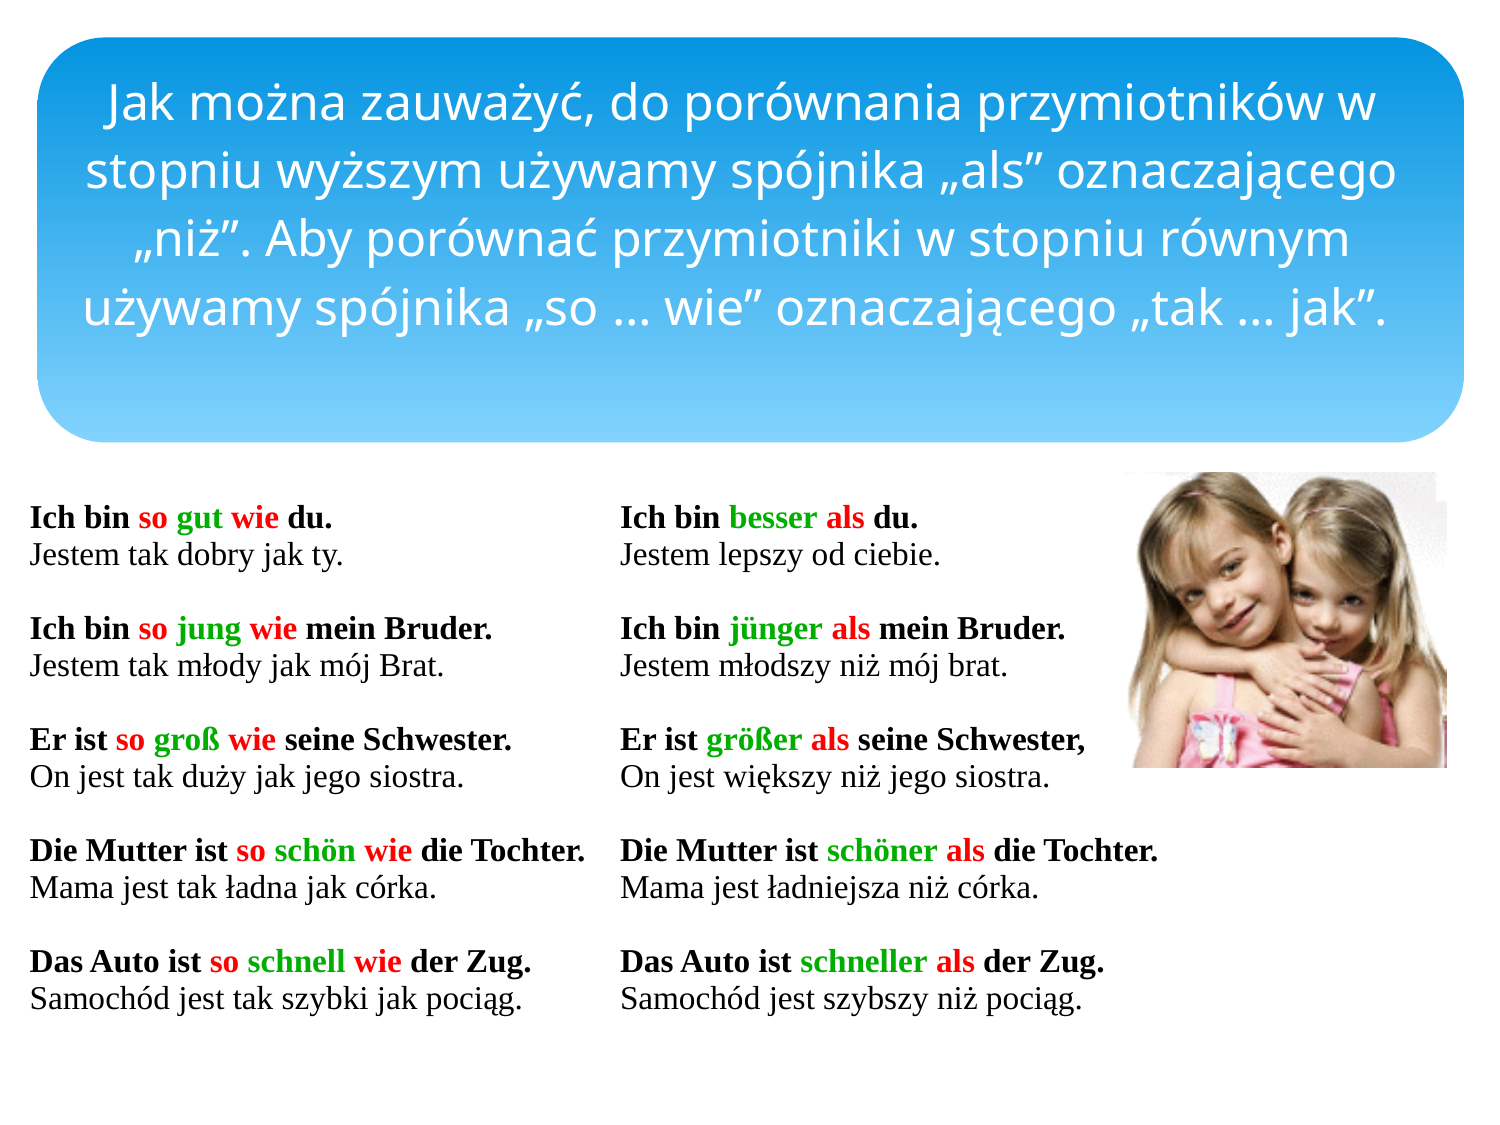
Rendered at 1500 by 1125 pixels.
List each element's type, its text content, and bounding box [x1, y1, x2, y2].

title Jak można zauważyć, do porównania przymiotników w stopniu wyższym używamy spójnika „als” oznaczającego „niż”. Aby porównać przymiotniki w stopniu równym używamy spójnika „so … wie” oznaczającego „tak … jak”. [67, 88, 1418, 455]
picture [1122, 472, 1447, 768]
subtitle Ich bin so gut wie du. Ich bin besser als du. Jestem tak dobry jak ty. Jestem lepszy od ciebie. Ich bin so jung wie mein Bruder. Ich bin jünger als mein Bruder. Jestem tak młody jak mój Brat. Jestem młodszy niż mój brat. Er ist so groß wie seine Schwester. Er ist größer als seine Schwester, On jest tak duży jak jego siostra. On jest większy niż jego siostra. Die Mutter ist so schön wie die Tochter. Die Mutter ist schöner als die Tochter. Mama jest tak ładna jak córka. Mama jest ładniejsza niż córka. Das Auto ist so schnell wie der Zug. Das Auto ist schneller als der Zug. Samochód jest tak szybki jak pociąg. Samochód jest szybszy niż pociąg. [29, 488, 1477, 1125]
